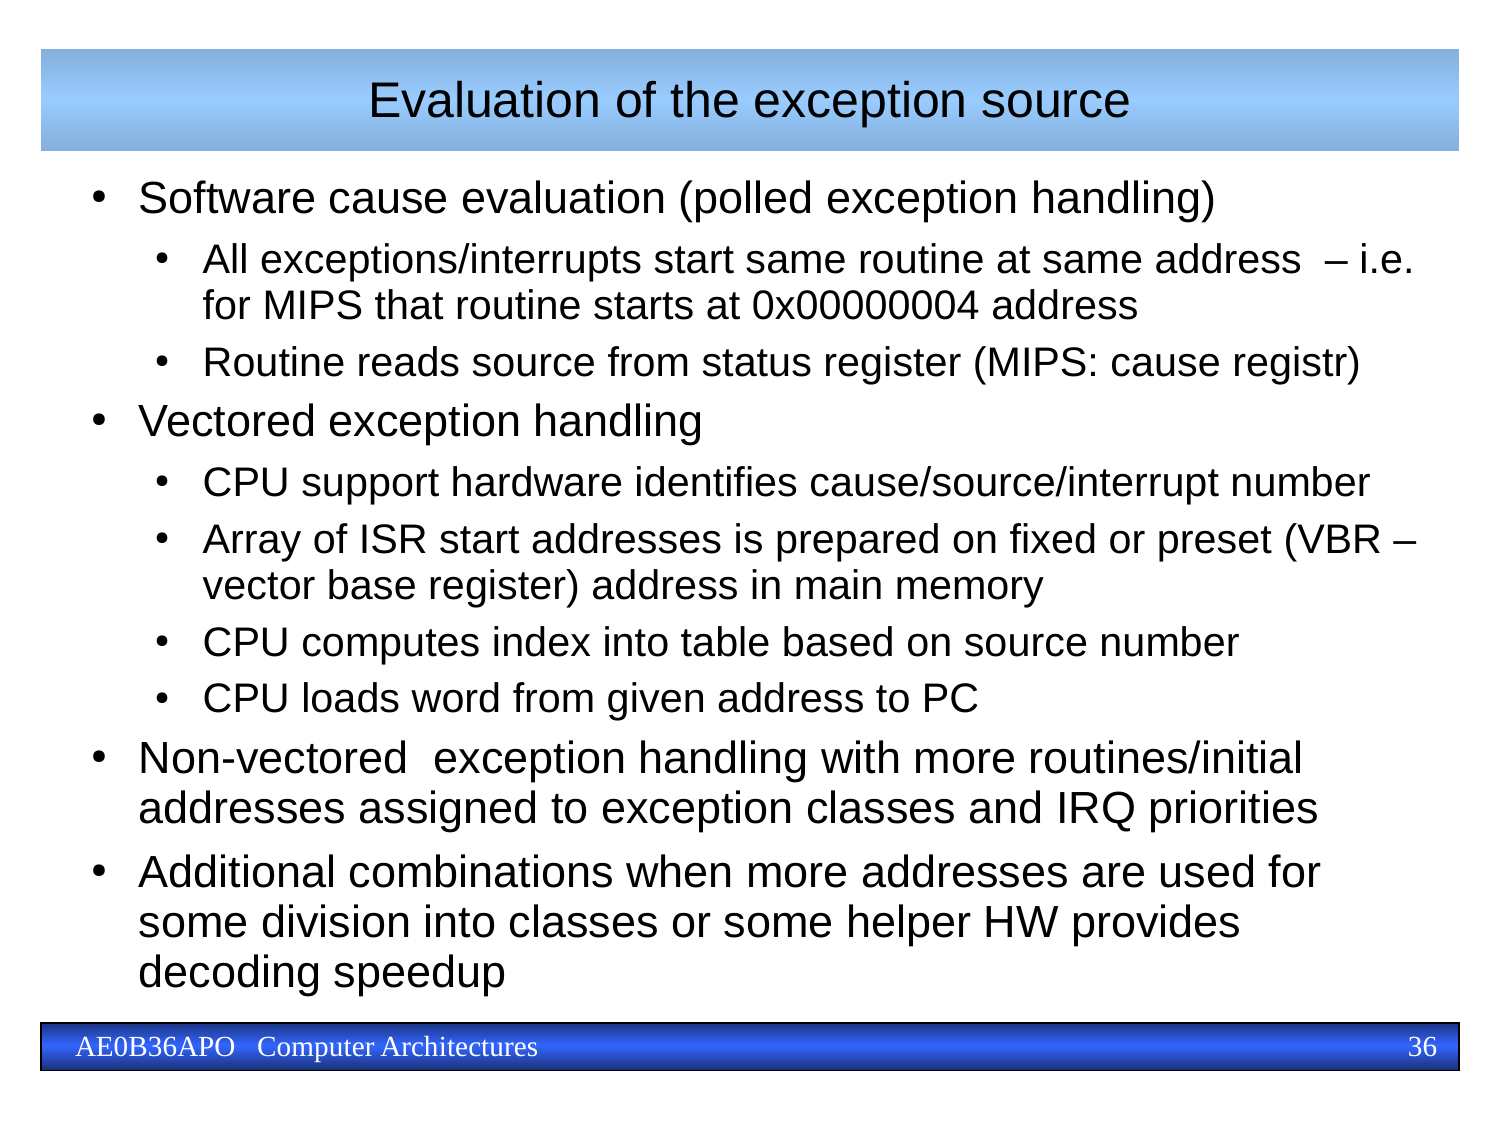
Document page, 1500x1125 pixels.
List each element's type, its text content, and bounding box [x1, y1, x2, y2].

list Software cause evaluation (polled exception handling) All exceptions/interrupts start same routine at same address – i.e. for MIPS that routine starts at 0x00000004 address Routine reads source from status register (MIPS: cause registr) Vectored exception handling CPU support hardware identifies cause/source/interrupt number Array of ISR start addresses is prepared on fixed or preset (VBR – vector base register) address in main memory CPU computes index into table based on source number CPU loads word from given address to PC Non-vectored exception handling with more routines/initial addresses assigned to exception classes and IRQ priorities Additional combinations when more addresses are used for some division into classes or some helper HW provides decoding speedup [75, 172, 1426, 1013]
title Evaluation of the exception source [41, 49, 1459, 151]
